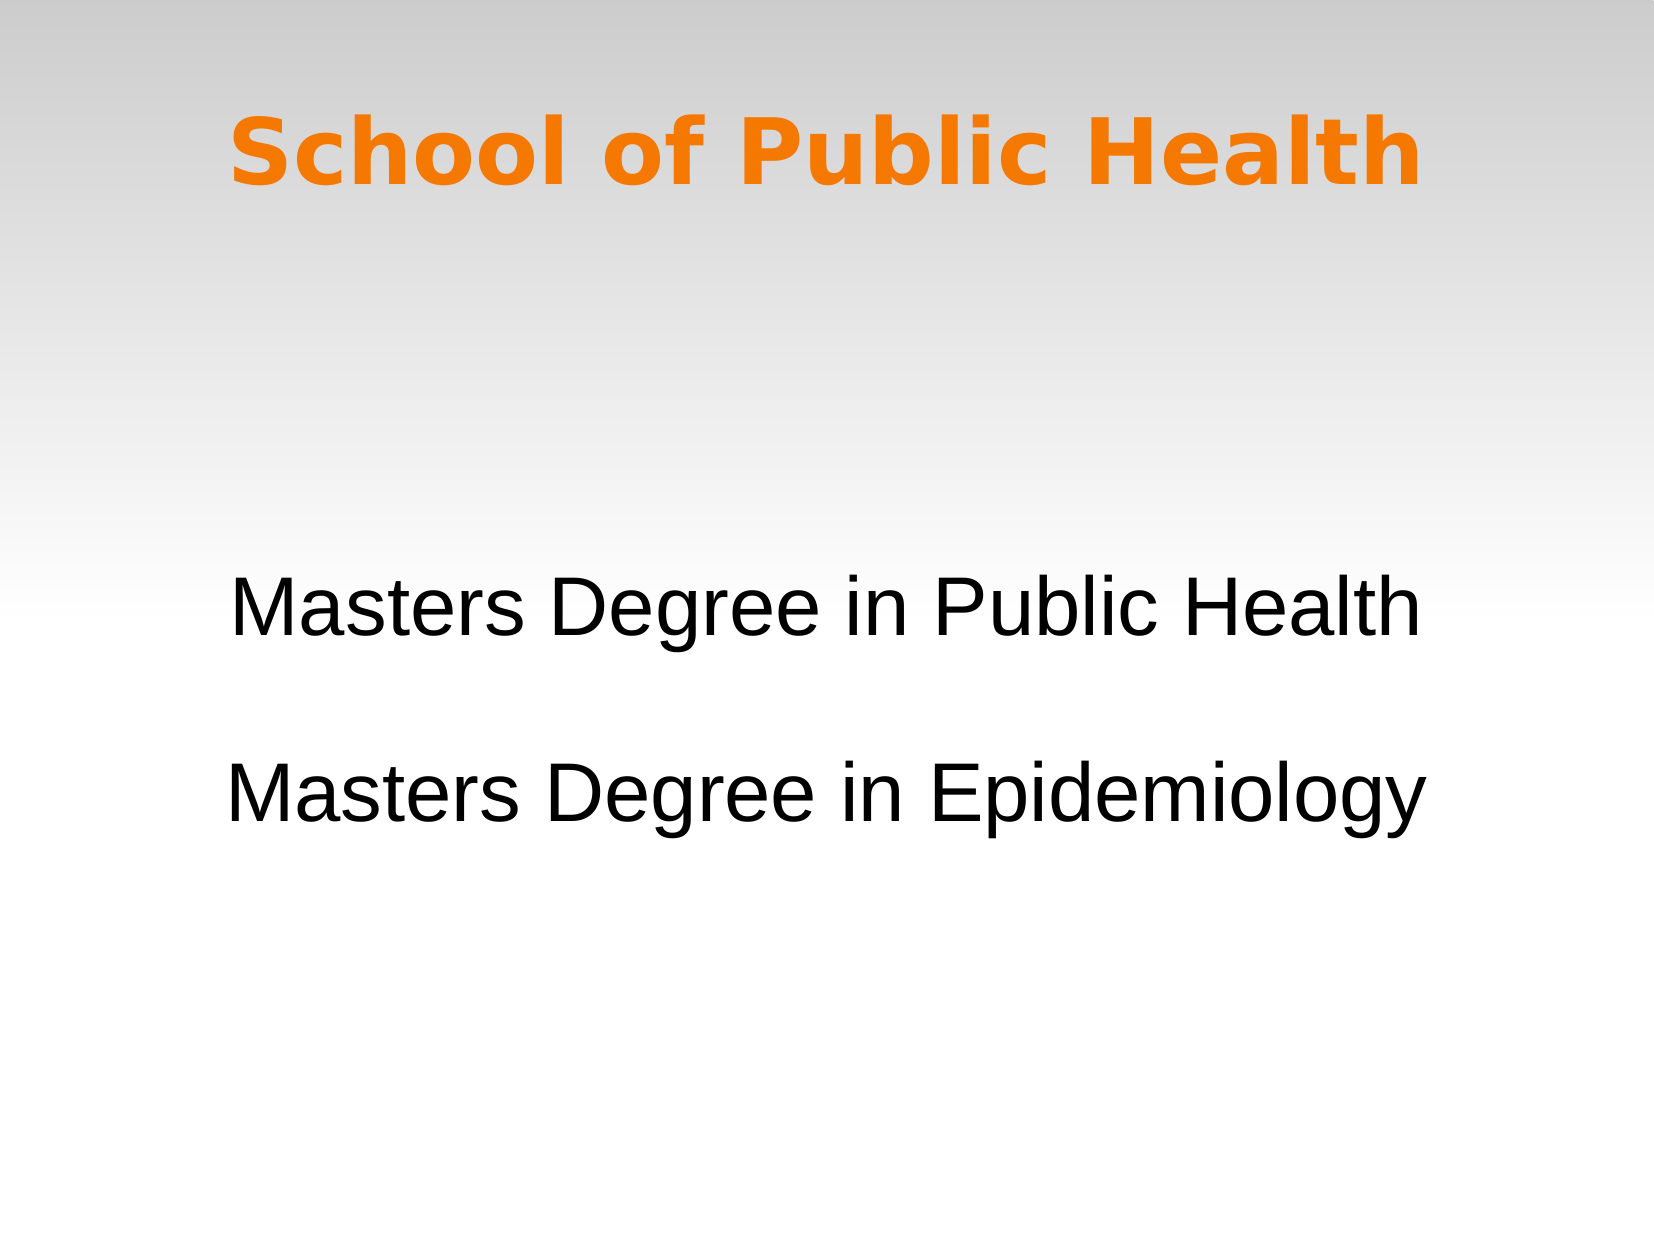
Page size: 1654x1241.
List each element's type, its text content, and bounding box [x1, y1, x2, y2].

subtitle Masters Degree in Public Health Masters Degree in Epidemiology [82, 290, 1571, 1109]
title School of Public Health [82, 49, 1571, 257]
